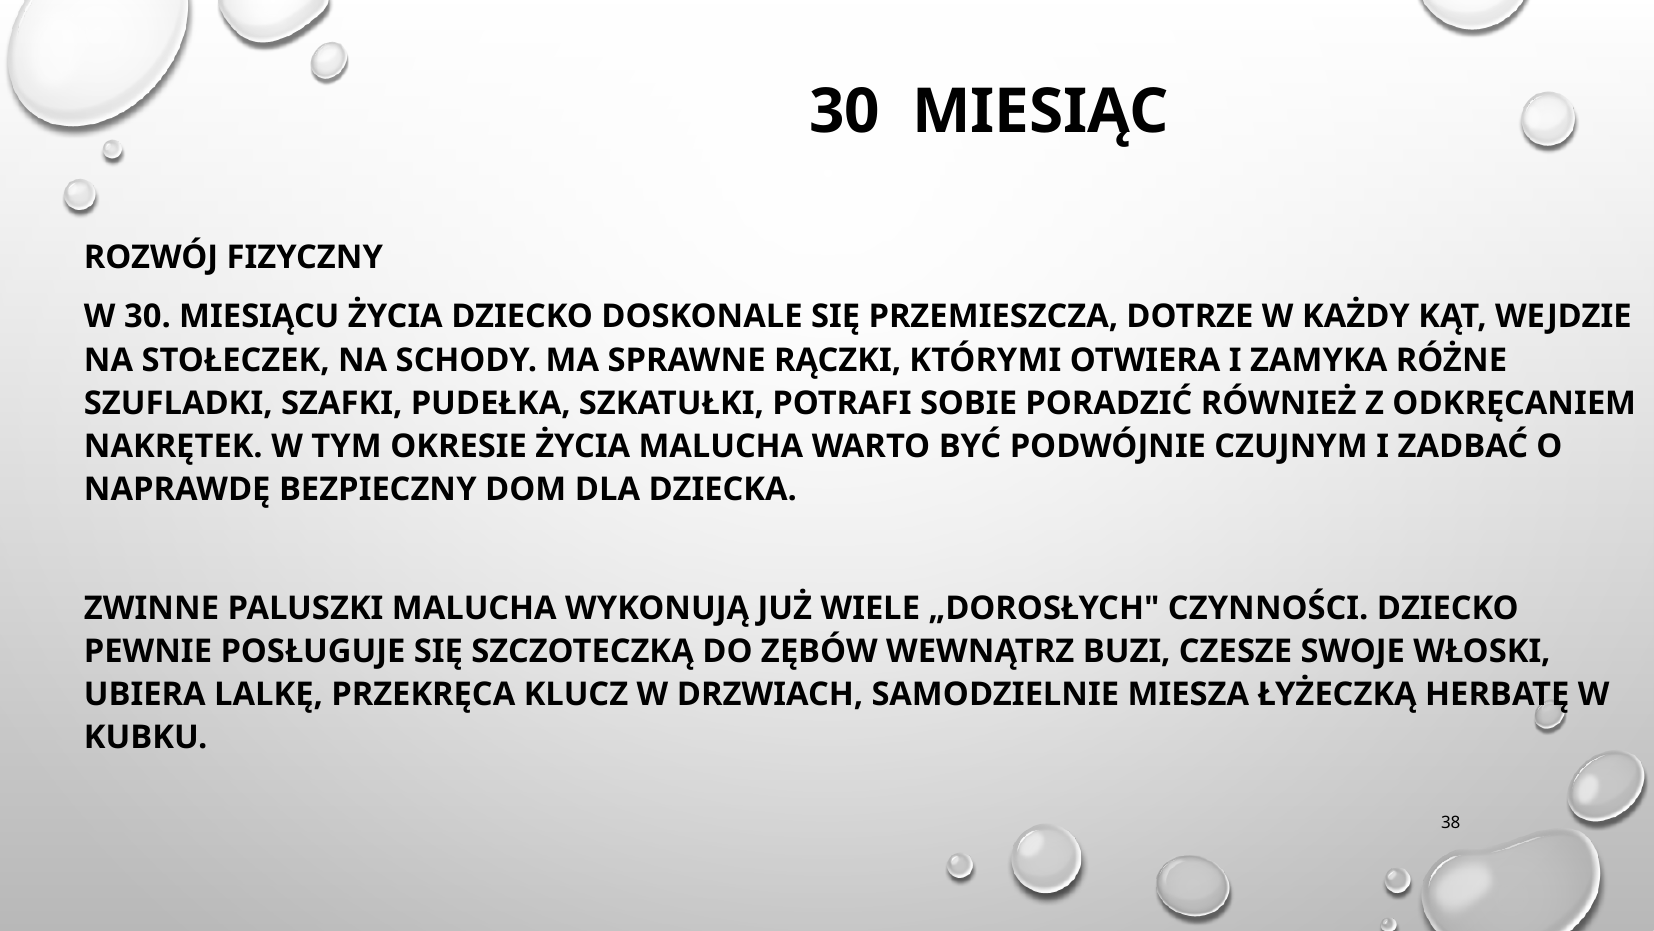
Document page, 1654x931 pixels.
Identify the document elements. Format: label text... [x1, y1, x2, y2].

list Rozwój fizyczny W 30. miesiącu życia dziecko doskonale się przemieszcza, dotrze w każdy kąt, wejdzie na stołeczek, na schody. Ma sprawne rączki, którymi otwiera i zamyka różne szufladki, szafki, pudełka, szkatułki, potrafi sobie poradzić również z odkręcaniem nakrętek. W tym okresie życia malucha warto być podwójnie czujnym i zadbać o naprawdę bezpieczny dom dla dziecka. Zwinne paluszki malucha wykonują już wiele „dorosłych" czynności. Dziecko pewnie posługuje się szczoteczką do zębów wewnątrz buzi, czesze swoje włoski, ubiera lalkę, przekręca klucz w drzwiach, samodzielnie miesza łyżeczką herbatę w kubku. [68, 224, 1654, 764]
title 30 miesiąc [324, 35, 1654, 190]
text_box [1426, 798, 1530, 848]
